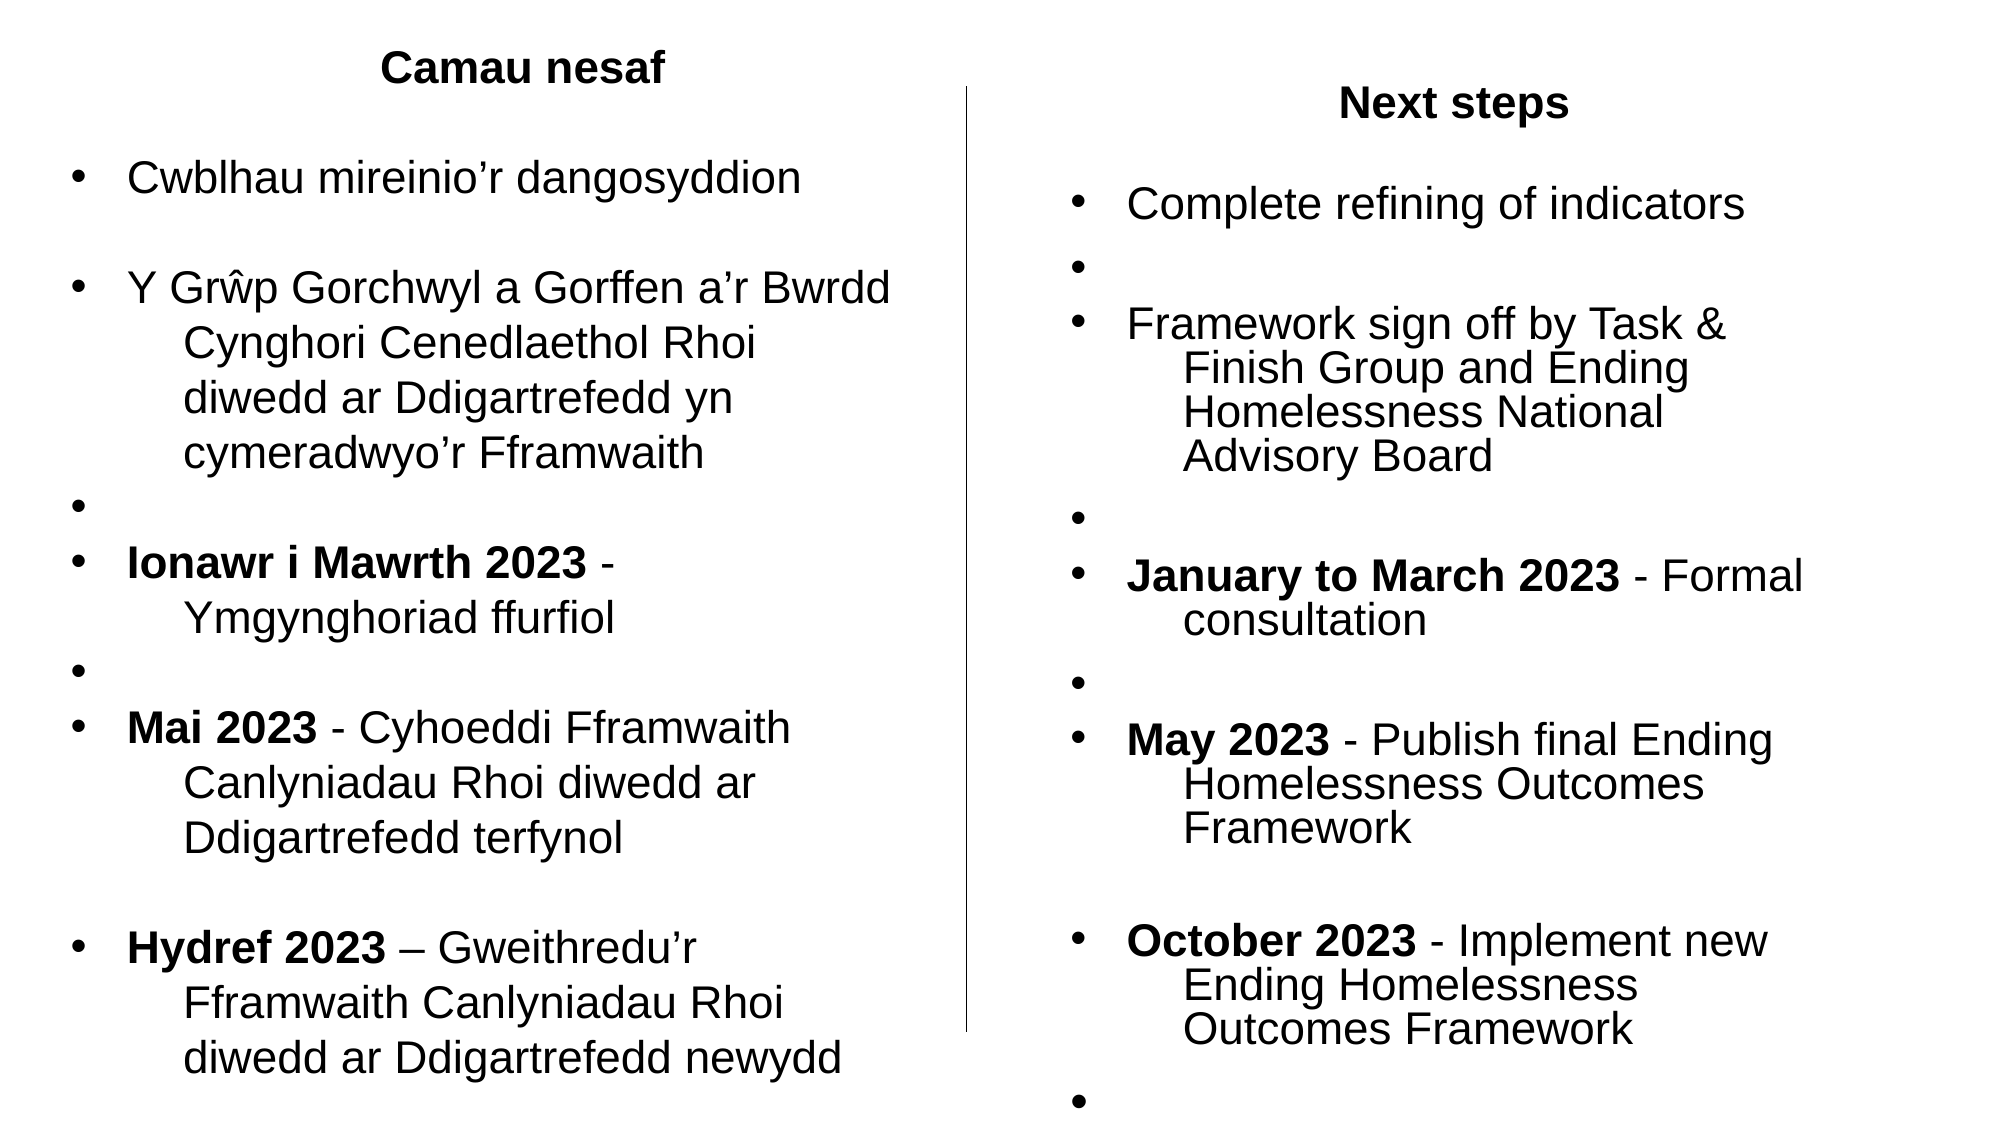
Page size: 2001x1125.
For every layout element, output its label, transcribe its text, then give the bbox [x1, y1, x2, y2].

text_box Next steps Complete refining of indicators Framework sign off by Task & Finish Group and Ending Homelessness National Advisory Board January to March 2023 - Formal consultation May 2023 - Publish final Ending Homelessness Outcomes Framework October 2023 - Implement new Ending Homelessness Outcomes Framework [1055, 8, 1854, 1076]
text_box Camau nesaf Cwblhau mireinio’r dangosyddion Y Grŵp Gorchwyl a Gorffen a’r Bwrdd Cynghori Cenedlaethol Rhoi diwedd ar Ddigartrefedd yn cymeradwyo’r Fframwaith Ionawr i Mawrth 2023 - Ymgynghoriad ffurfiol Mai 2023 - Cyhoeddi Fframwaith Canlyniadau Rhoi diwedd ar Ddigartrefedd terfynol Hydref 2023 – Gweithredu’r Fframwaith Canlyniadau Rhoi diwedd ar Ddigartrefedd newydd [55, 5, 915, 1125]
